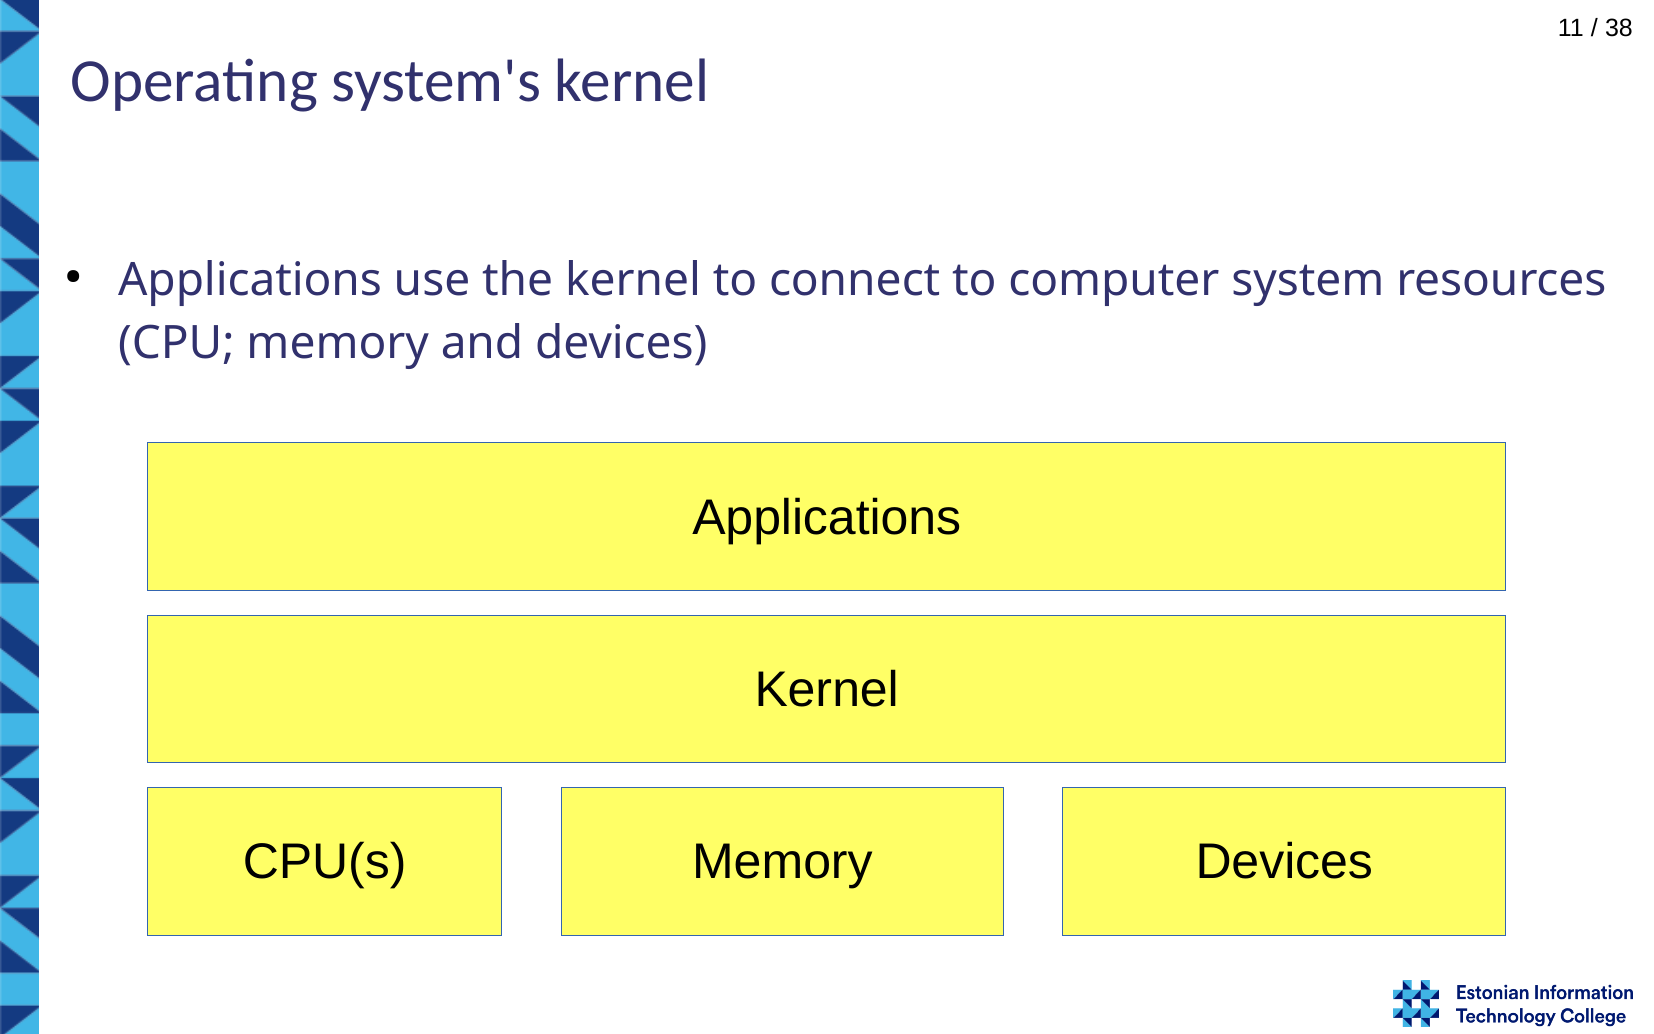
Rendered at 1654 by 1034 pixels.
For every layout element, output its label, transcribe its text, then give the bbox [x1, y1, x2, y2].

text_box Memory [561, 787, 1004, 936]
title Operating system's kernel [70, 41, 1630, 130]
text_box Devices [1062, 787, 1506, 936]
text_box Applications [147, 442, 1506, 591]
text_box CPU(s) [147, 787, 502, 936]
text_box Kernel [147, 615, 1506, 763]
list Applications use the kernel to connect to computer system resources (CPU; memory and devices) [47, 246, 1614, 1034]
picture [1614, 980, 1633, 1027]
